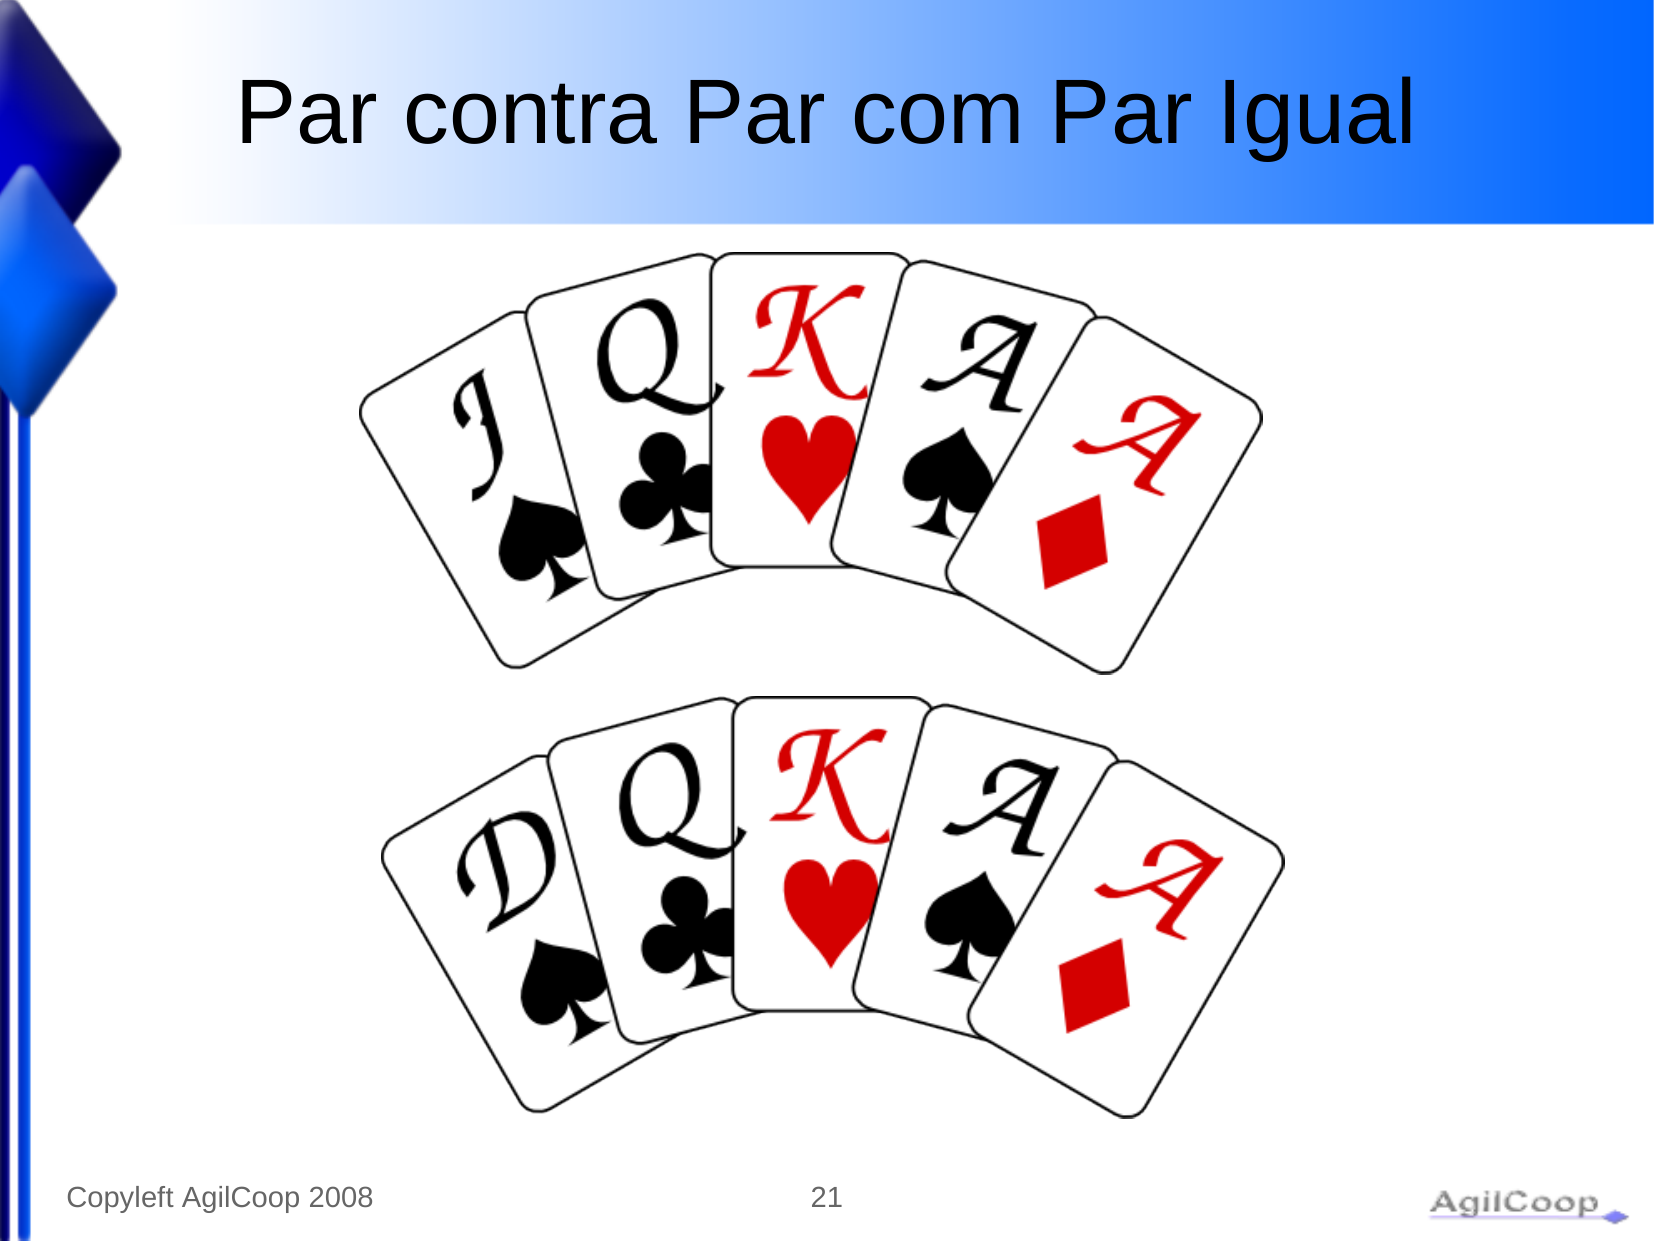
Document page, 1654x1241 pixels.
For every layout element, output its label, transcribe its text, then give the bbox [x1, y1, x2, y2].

title Par contra Par com Par Igual [82, 8, 1571, 216]
picture [0, 0, 1654, 1241]
